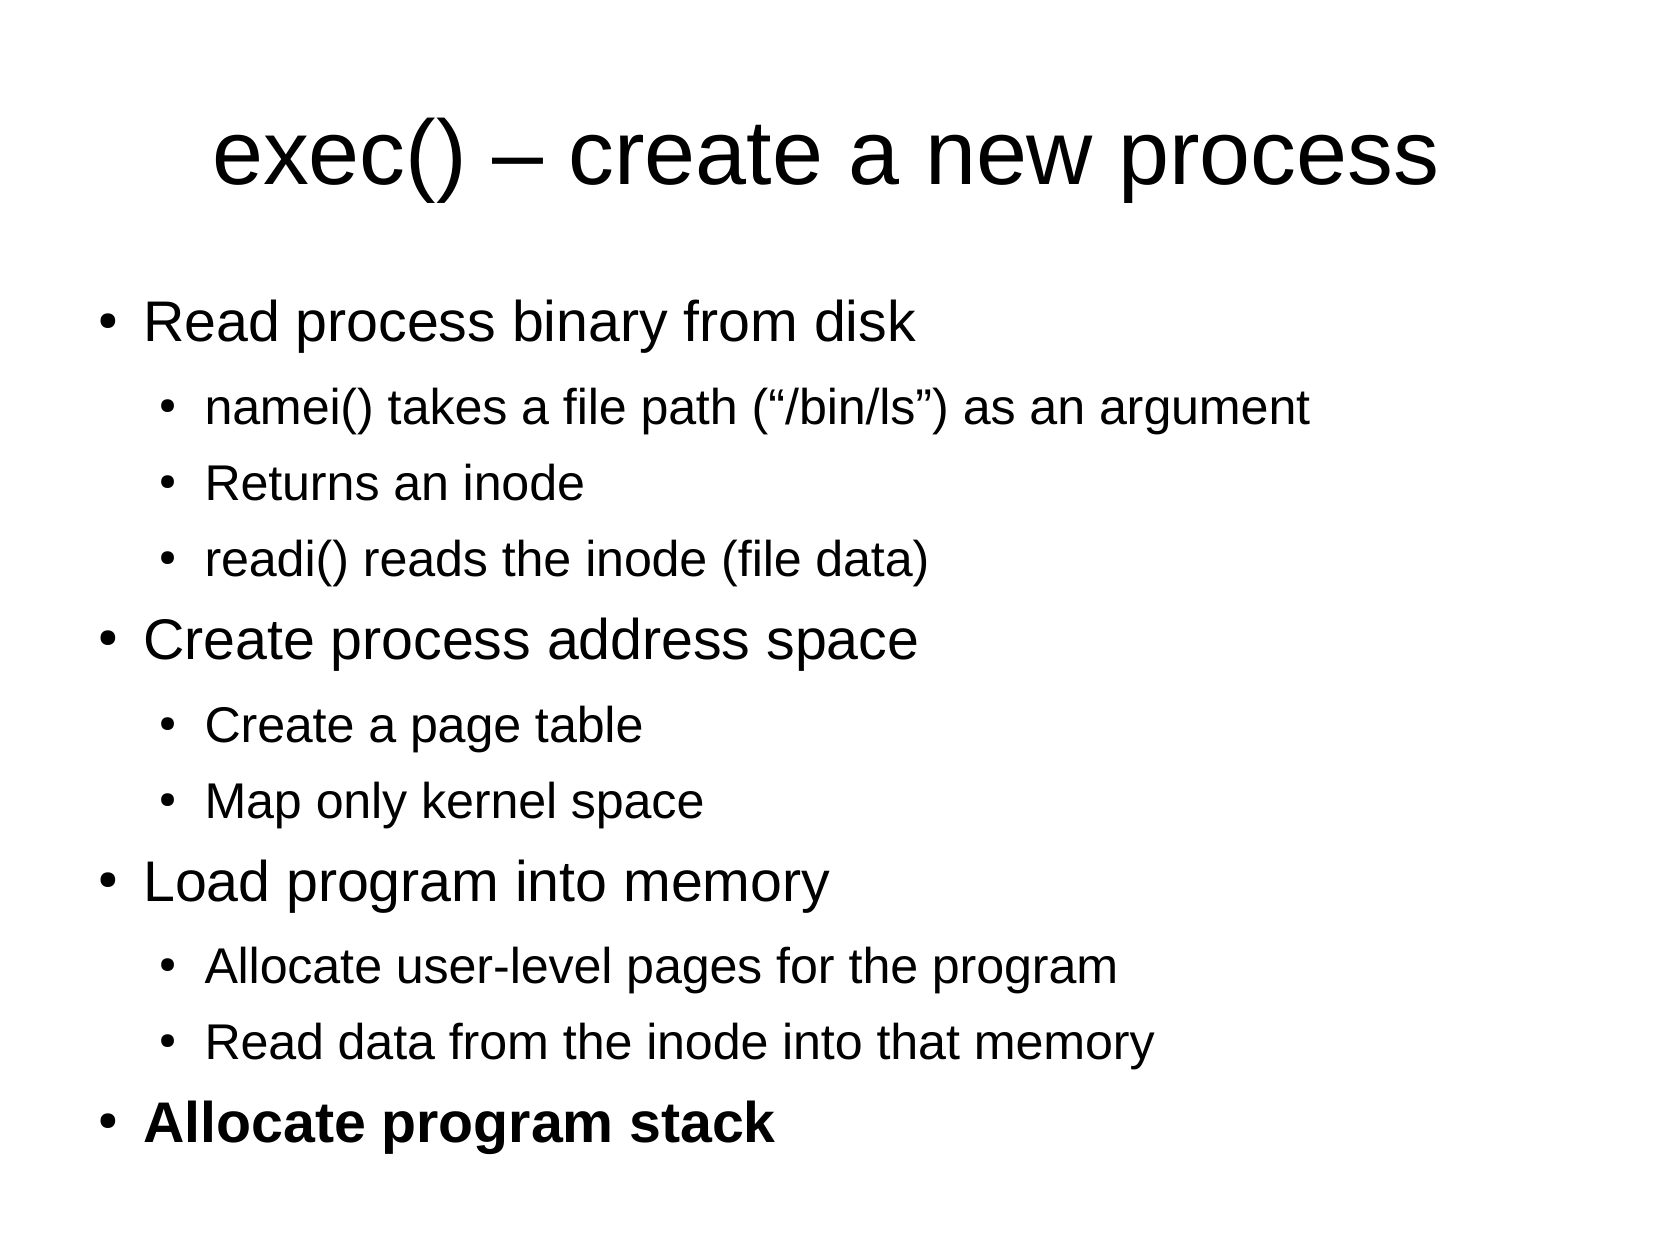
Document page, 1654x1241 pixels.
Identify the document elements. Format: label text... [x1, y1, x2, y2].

list Read process binary from disk namei() takes a file path (“/bin/ls”) as an argument Returns an inode readi() reads the inode (file data) Create process address space Create a page table Map only kernel space Load program into memory Allocate user-level pages for the program Read data from the inode into that memory Allocate program stack [82, 290, 1571, 1163]
title exec() – create a new process [82, 49, 1571, 257]
